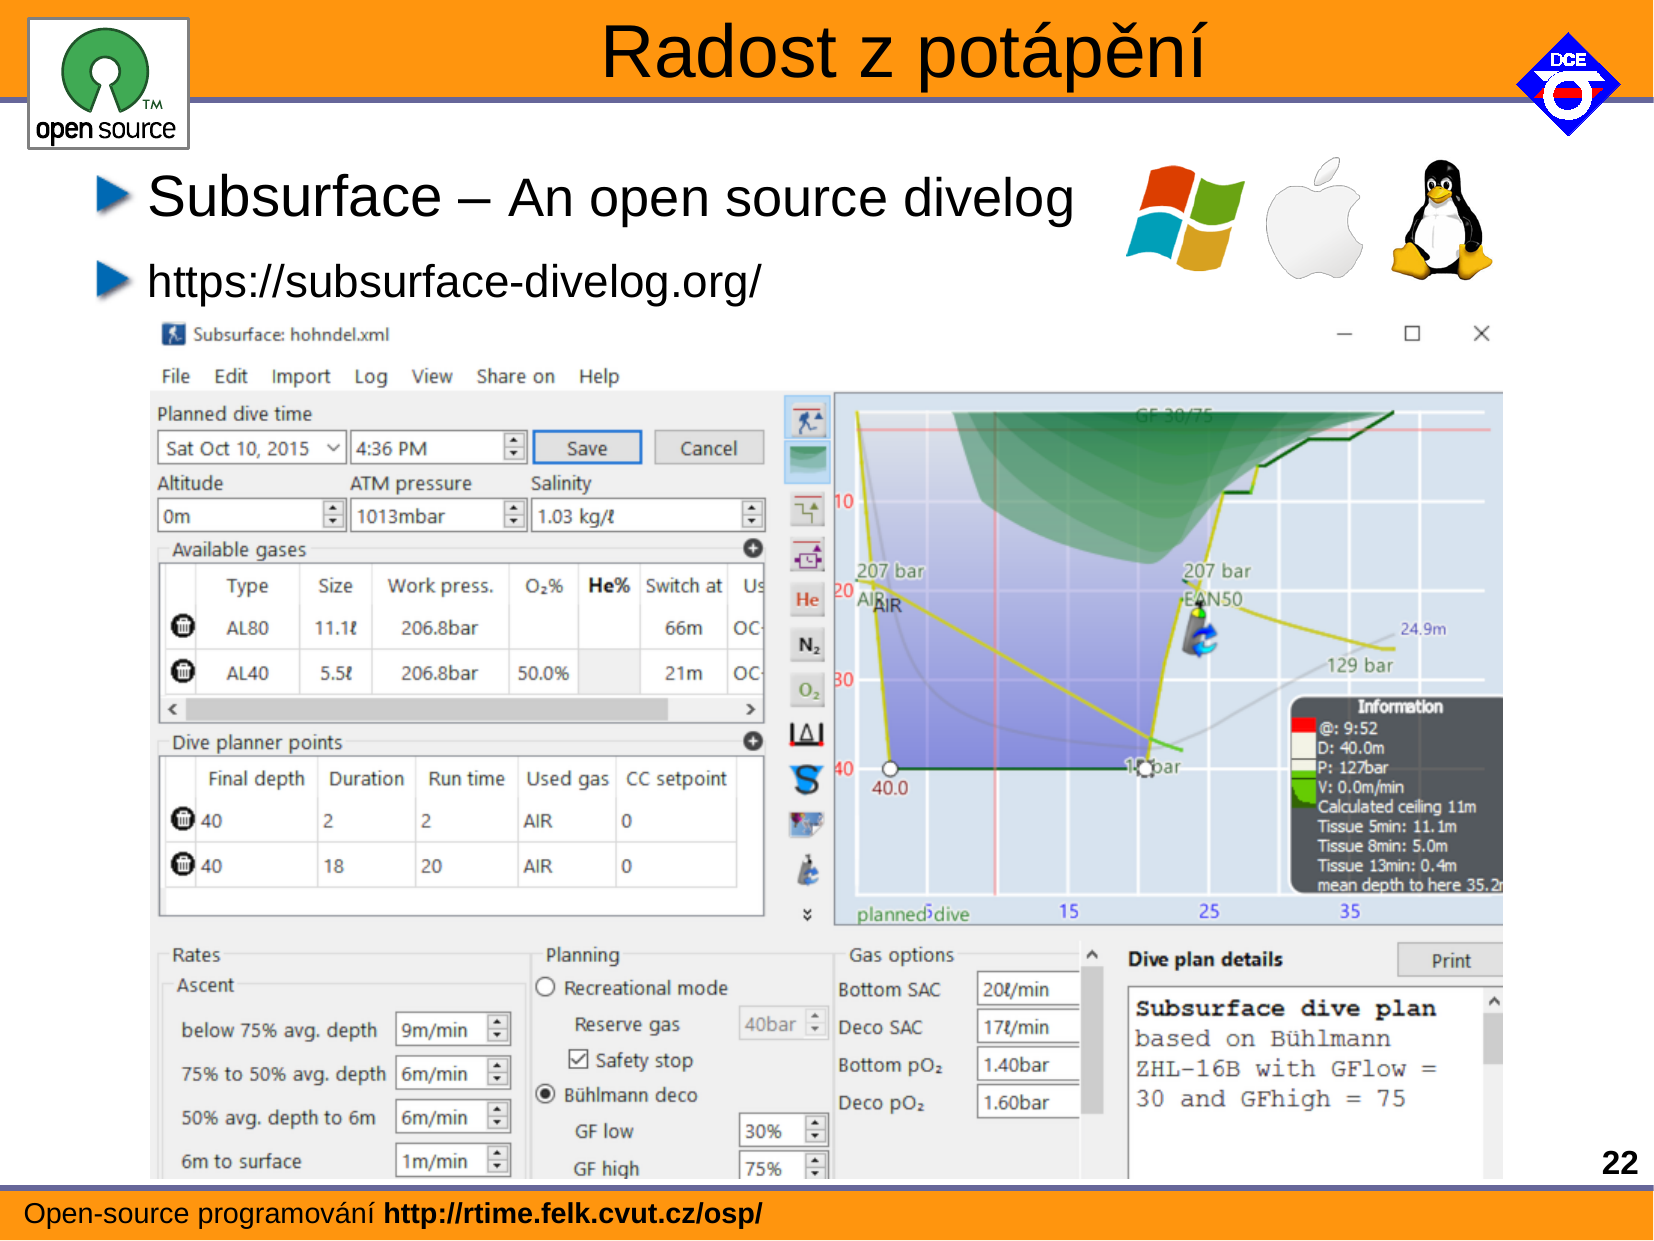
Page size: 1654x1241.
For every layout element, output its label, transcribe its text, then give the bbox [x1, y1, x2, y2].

picture [1126, 157, 1494, 282]
title Radost z potápění [178, 4, 1631, 98]
picture [150, 314, 1503, 1179]
list Subsurface – An open source divelog https://subsurface-divelog.org/ [76, 163, 1577, 359]
